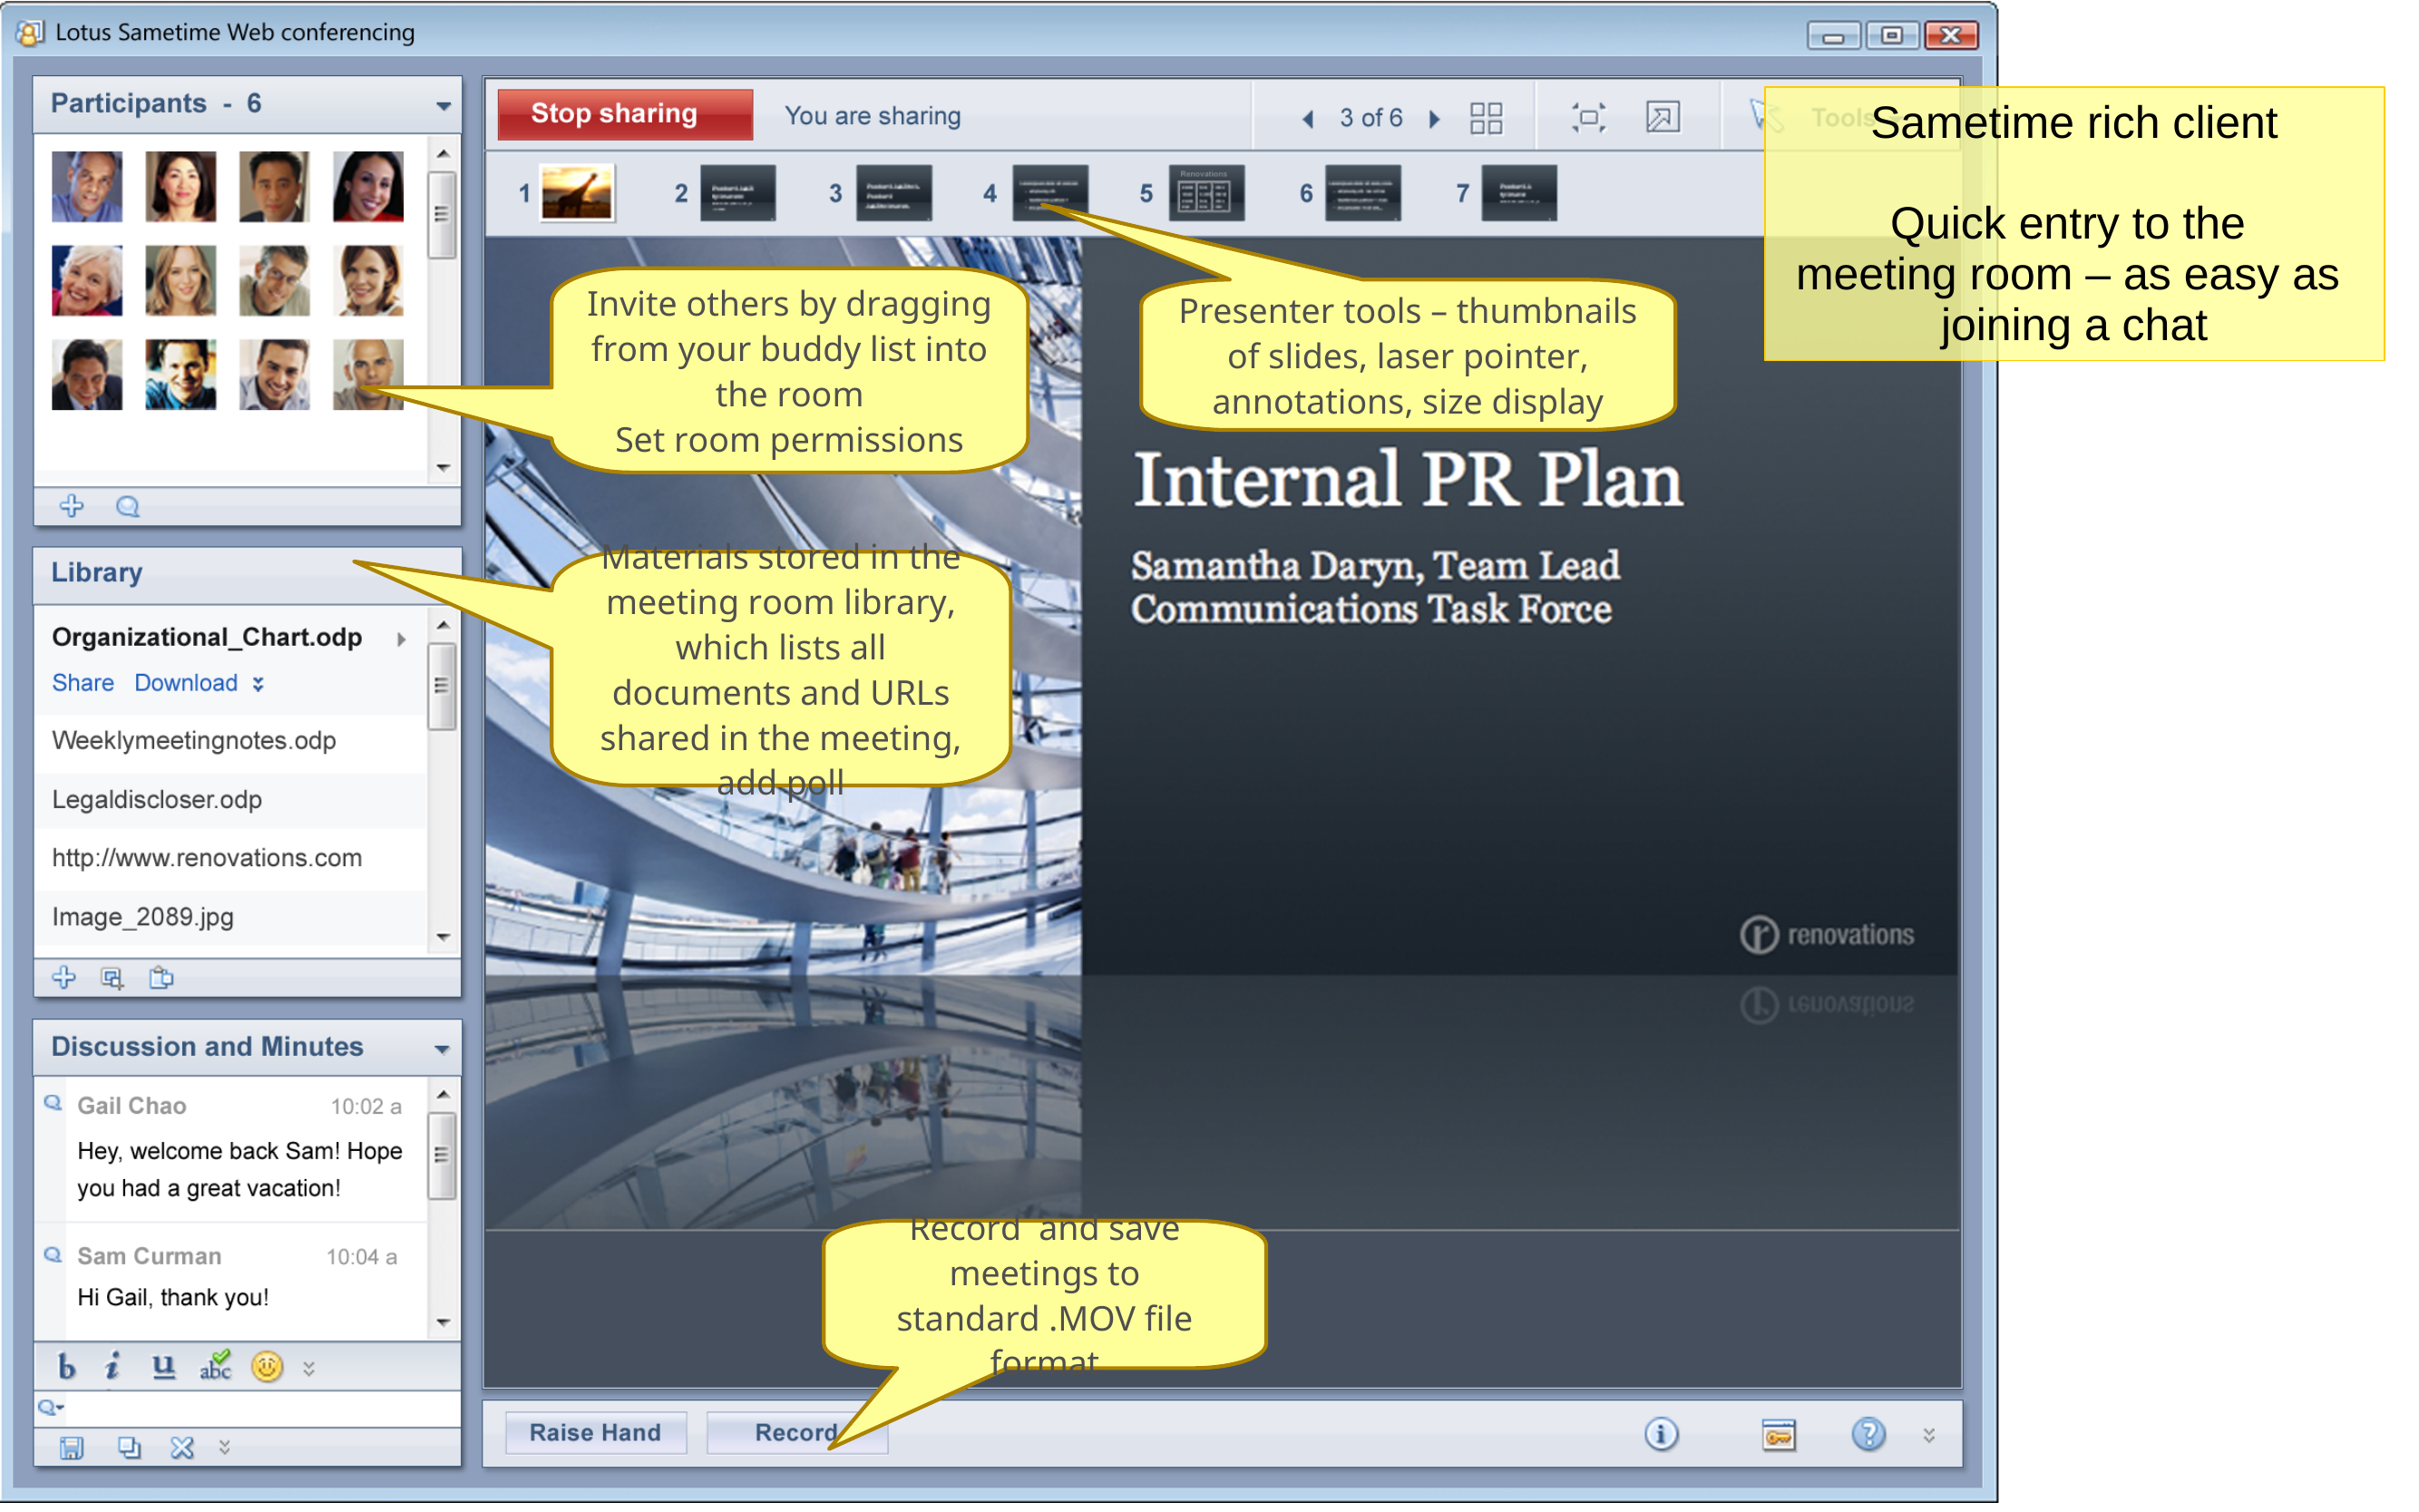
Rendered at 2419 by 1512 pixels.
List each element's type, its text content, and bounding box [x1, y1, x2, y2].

text_box Presenter tools – thumbnails of slides, laser pointer, annotations, size display [1041, 204, 1676, 431]
text_box Sametime rich client Quick entry to the meeting room – as easy as joining a chat [1764, 86, 2385, 361]
picture [0, 0, 2004, 1503]
text_box Record and save meetings to standard .MOV file format [824, 1220, 1266, 1449]
text_box Invite others by dragging from your buddy list into the room Set room permissions [361, 268, 1029, 473]
text_box Materials stored in the meeting room library, which lists all documents and URLs shared in the meeting, add poll [354, 551, 1011, 785]
